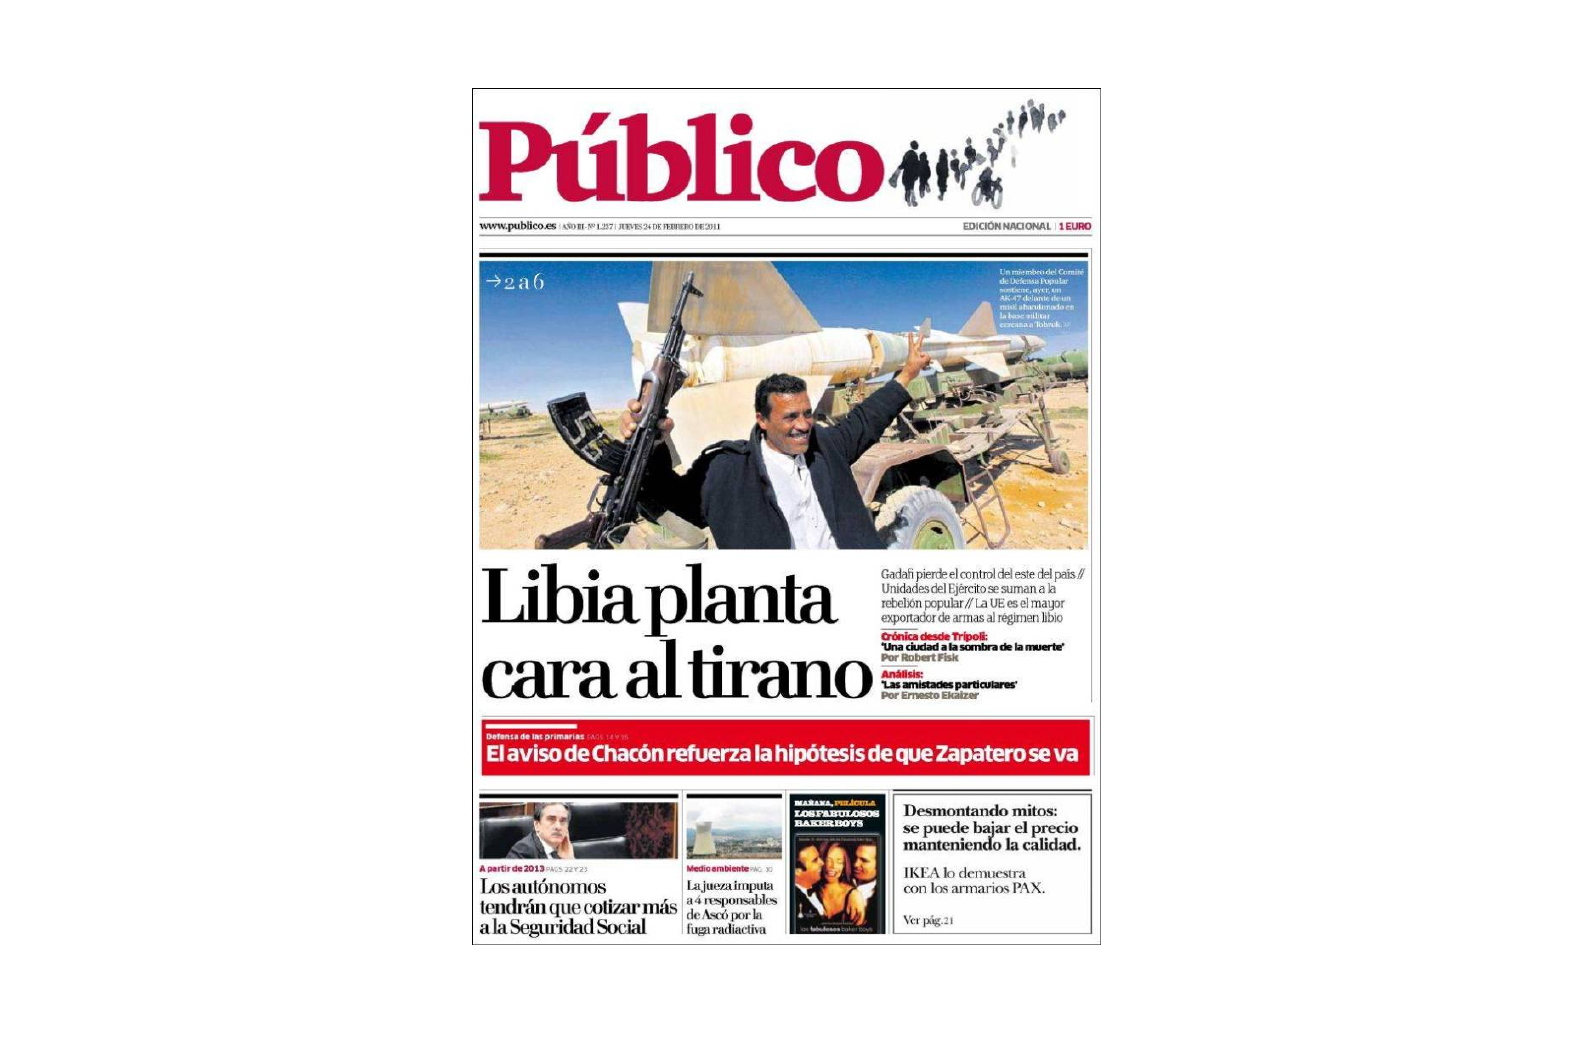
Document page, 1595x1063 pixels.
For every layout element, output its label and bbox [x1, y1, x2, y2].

picture [472, 88, 1101, 945]
